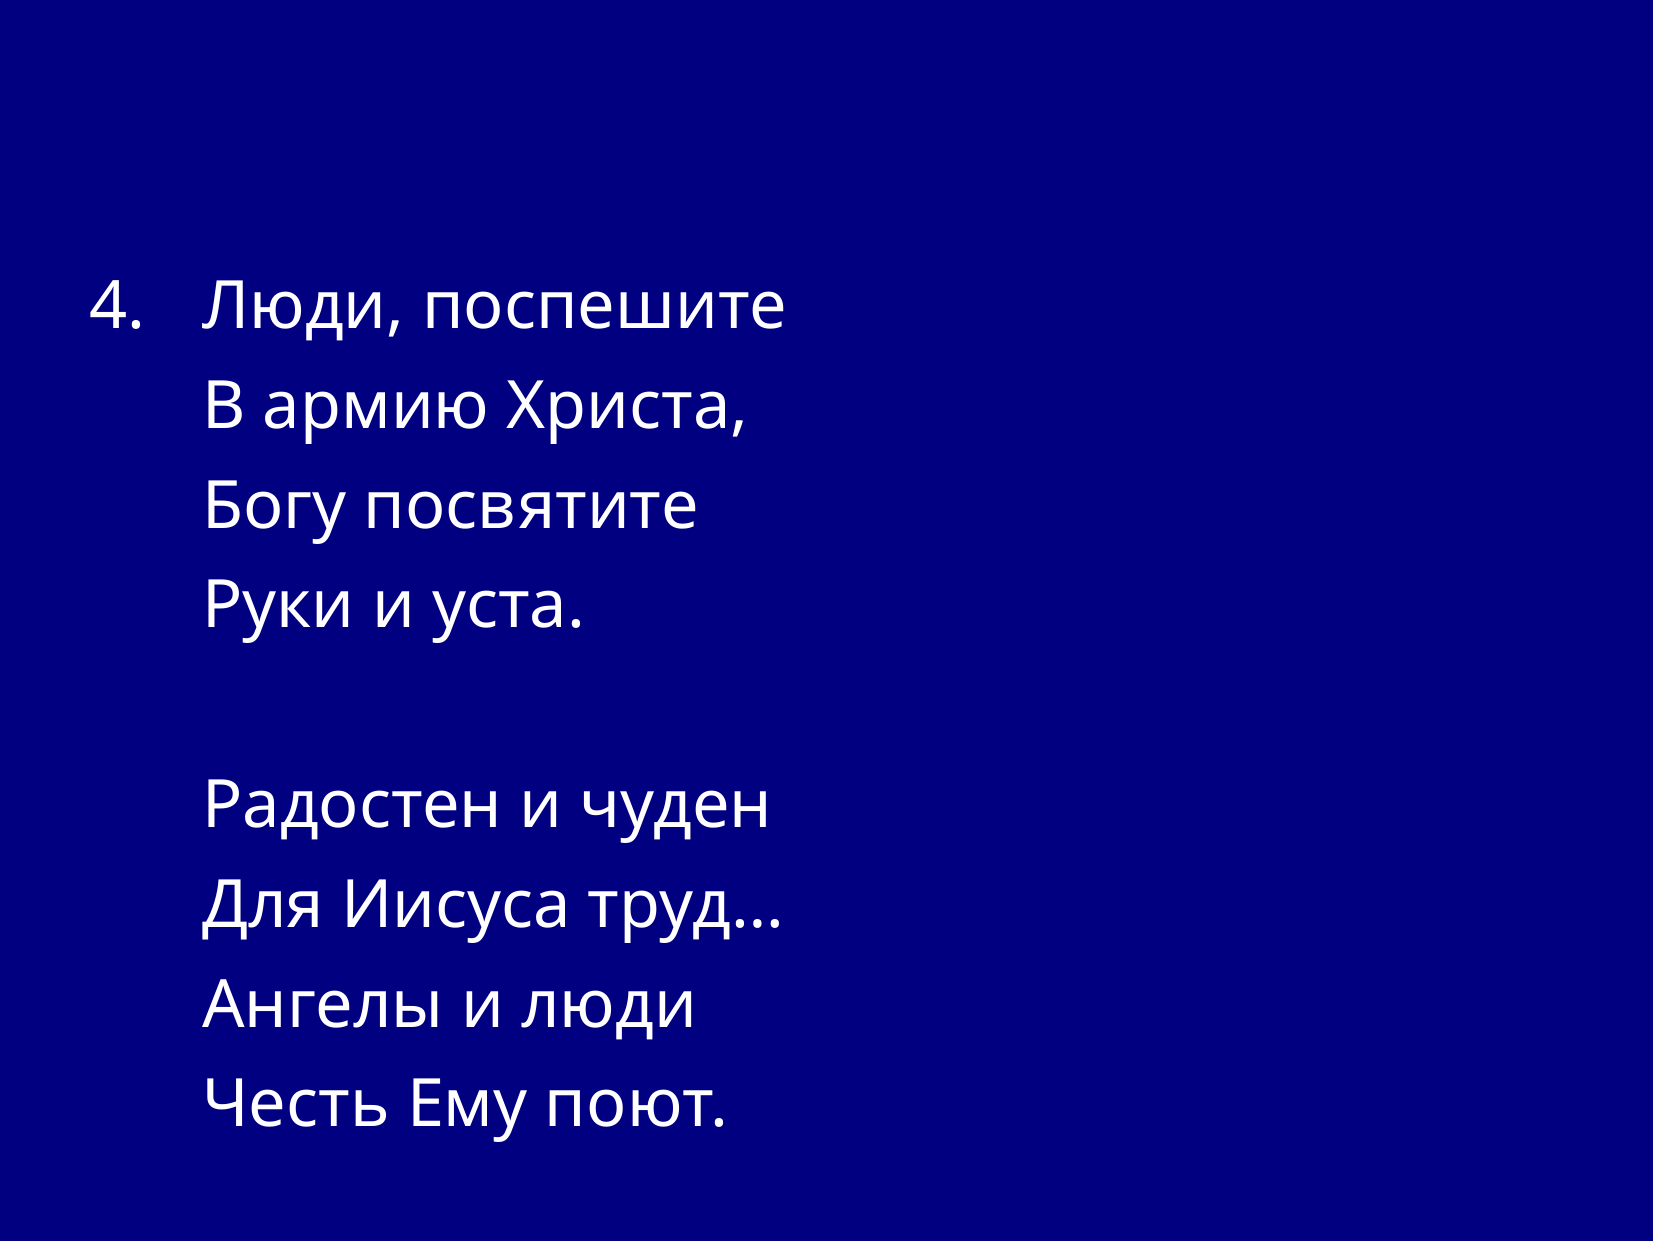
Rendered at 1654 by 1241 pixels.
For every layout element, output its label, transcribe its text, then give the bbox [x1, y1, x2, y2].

text_box 4. Люди, поспешите В армию Христа, Богу посвятите Руки и уста. Радостен и чуден Для Иисуса труд… Ангелы и люди Честь Ему поют. [75, 150, 1576, 1163]
